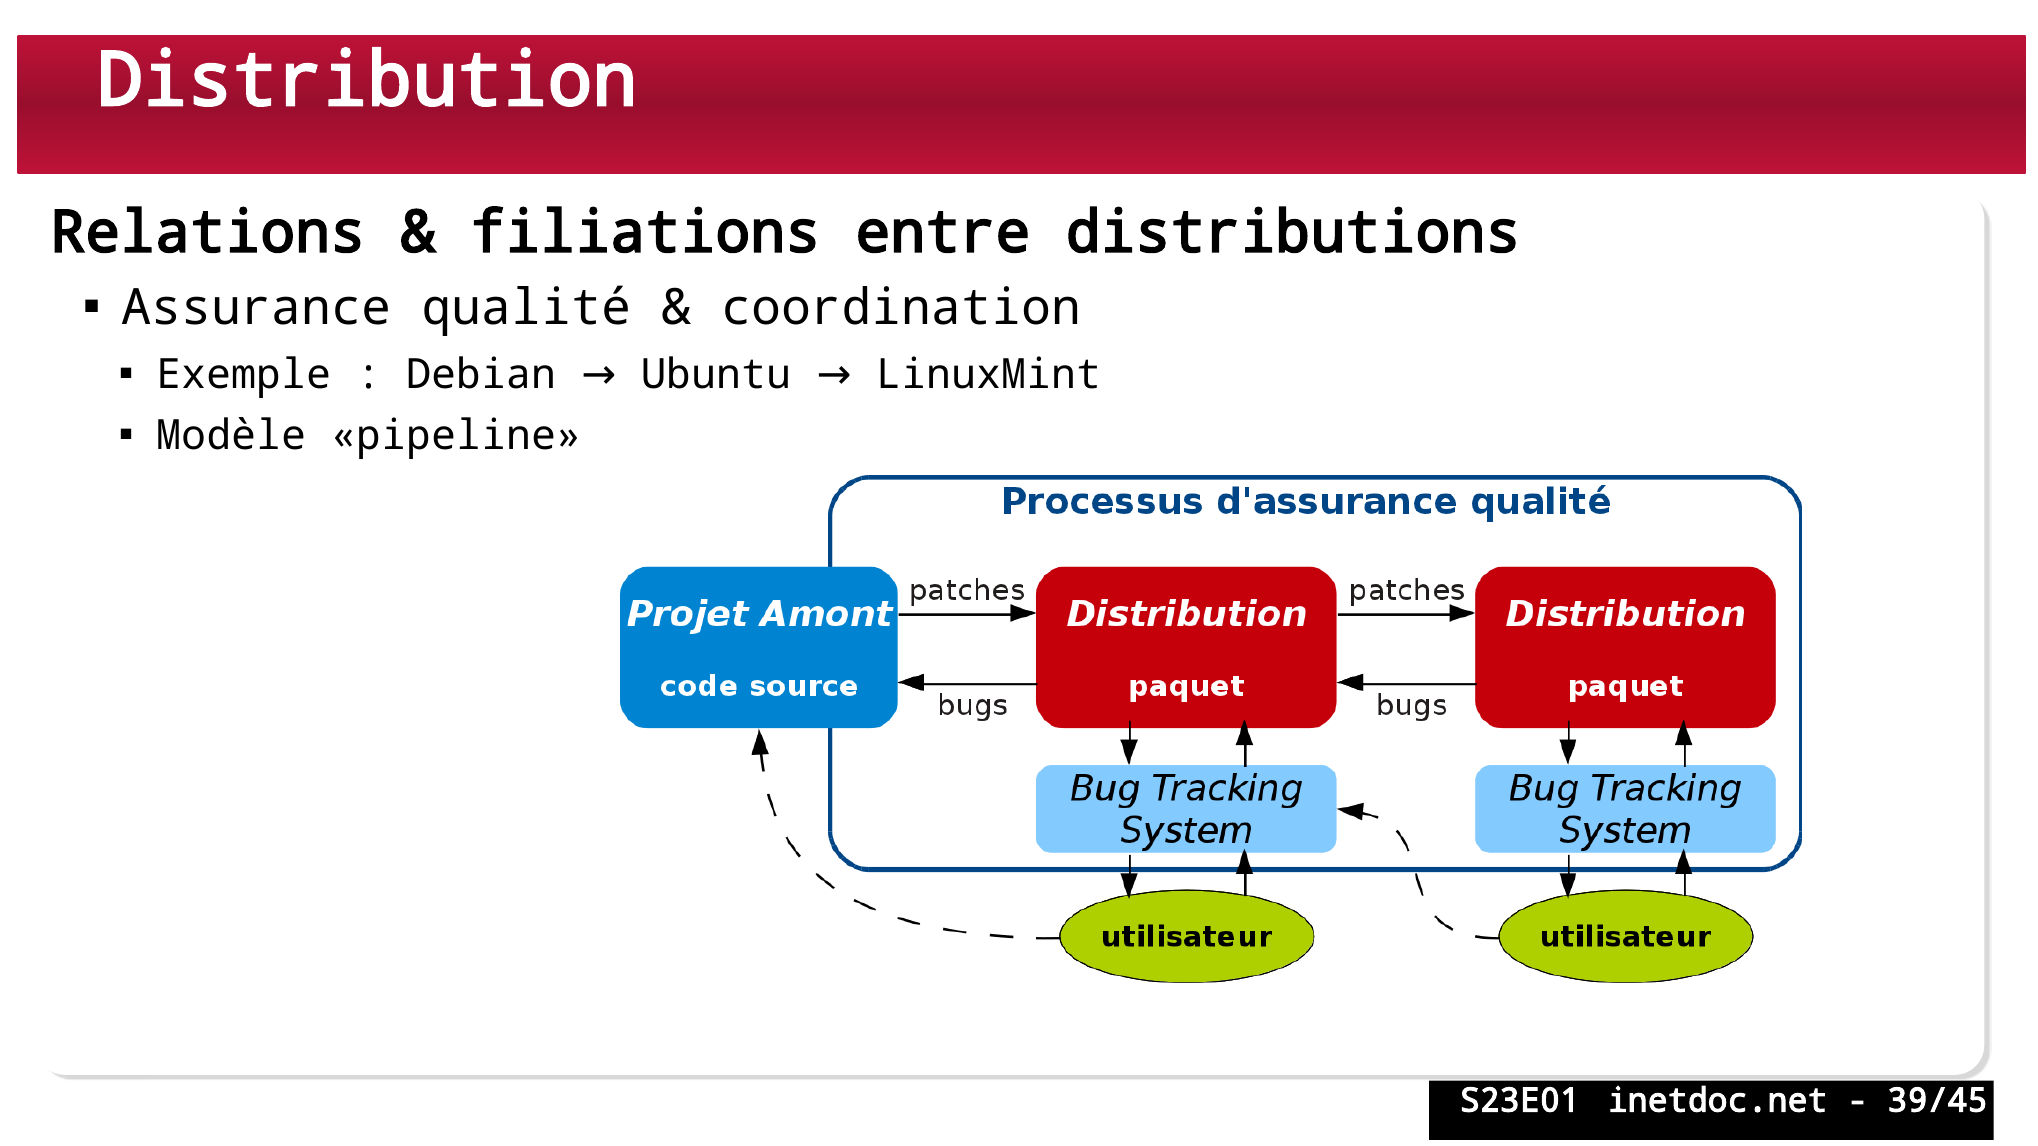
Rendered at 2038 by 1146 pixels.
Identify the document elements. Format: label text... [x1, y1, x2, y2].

text_box Relations & filiations entre distributions Assurance qualité & coordination Exemple : Debian → Ubuntu → LinuxMint Modèle «pipeline» [35, 188, 1985, 1075]
picture [620, 472, 1802, 983]
text_box Distribution [17, 35, 2026, 174]
text_box S23E01 inetdoc.net - <numéro>/45 [1429, 1080, 1994, 1140]
